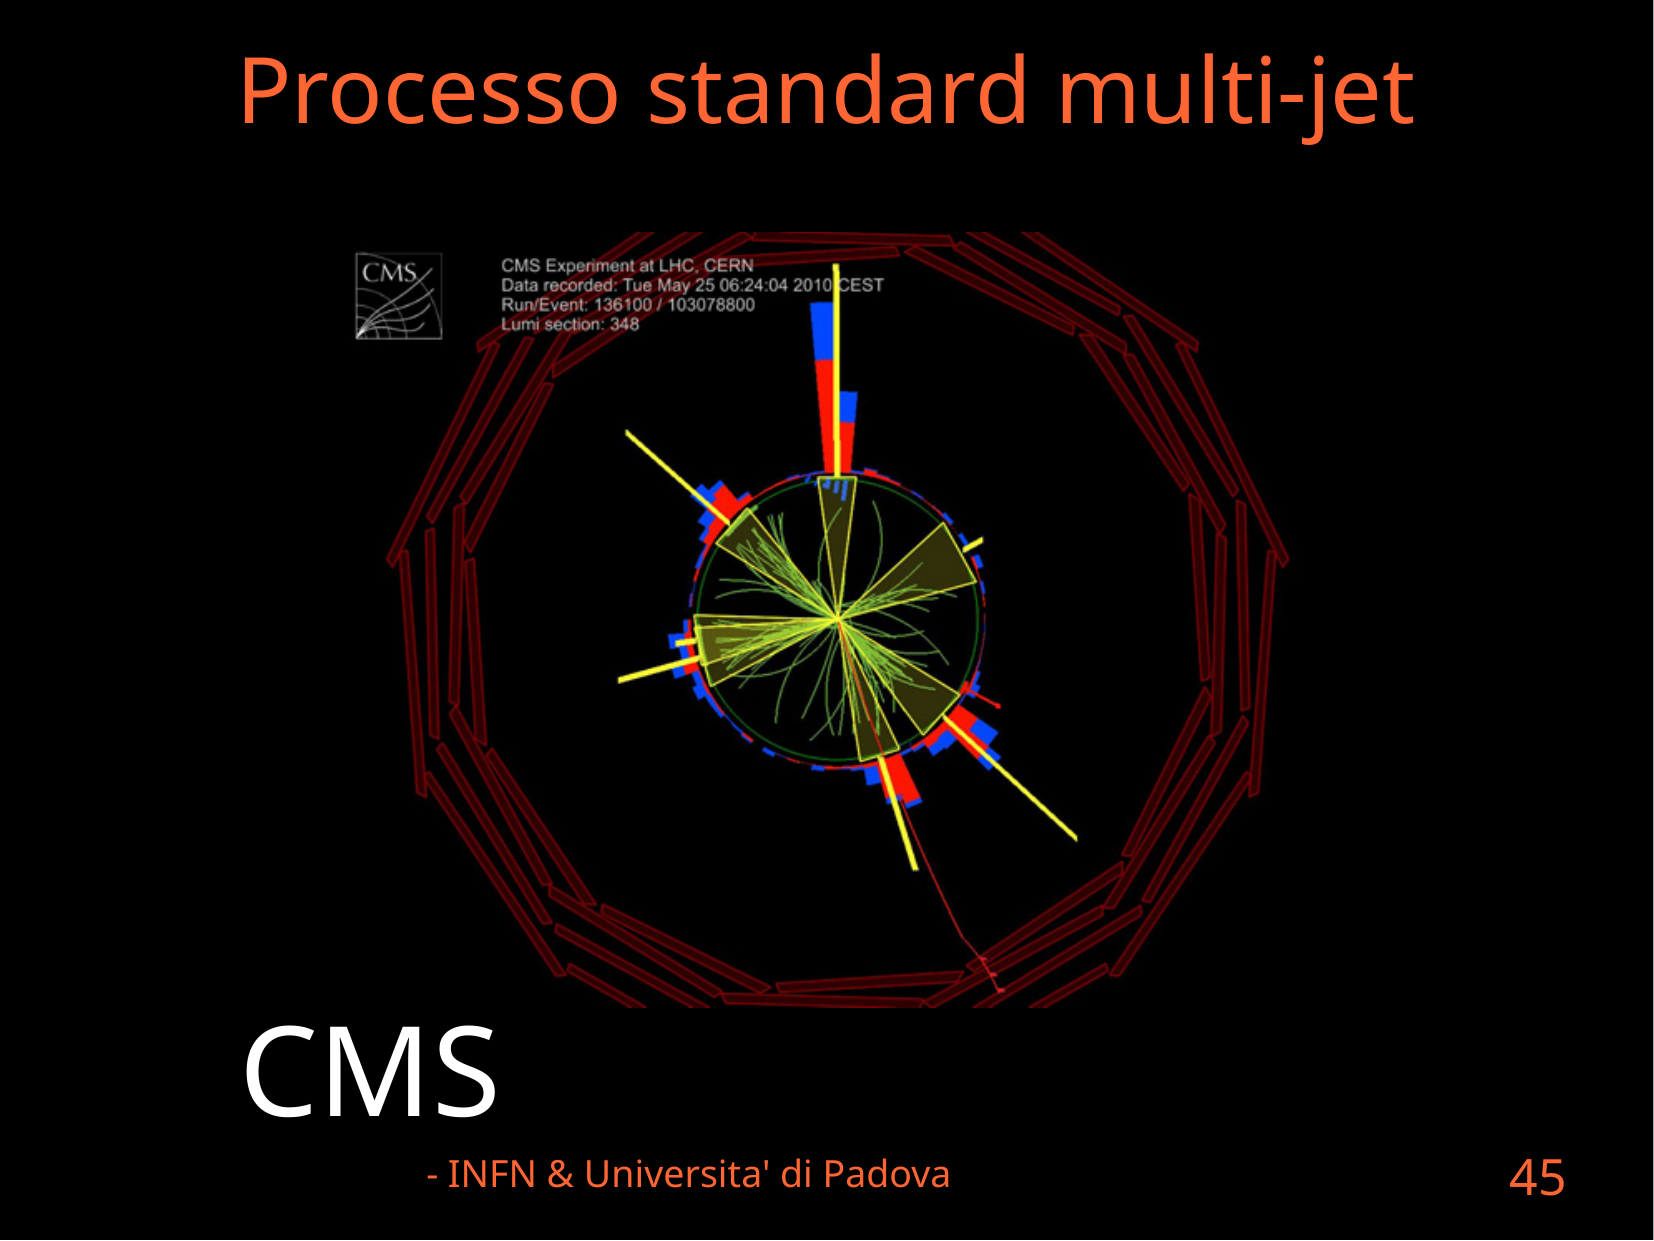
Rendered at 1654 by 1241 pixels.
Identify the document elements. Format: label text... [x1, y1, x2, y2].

title Processo standard multi-jet [82, 19, 1571, 157]
picture [328, 232, 1325, 1008]
text_box CMS [225, 975, 479, 1123]
